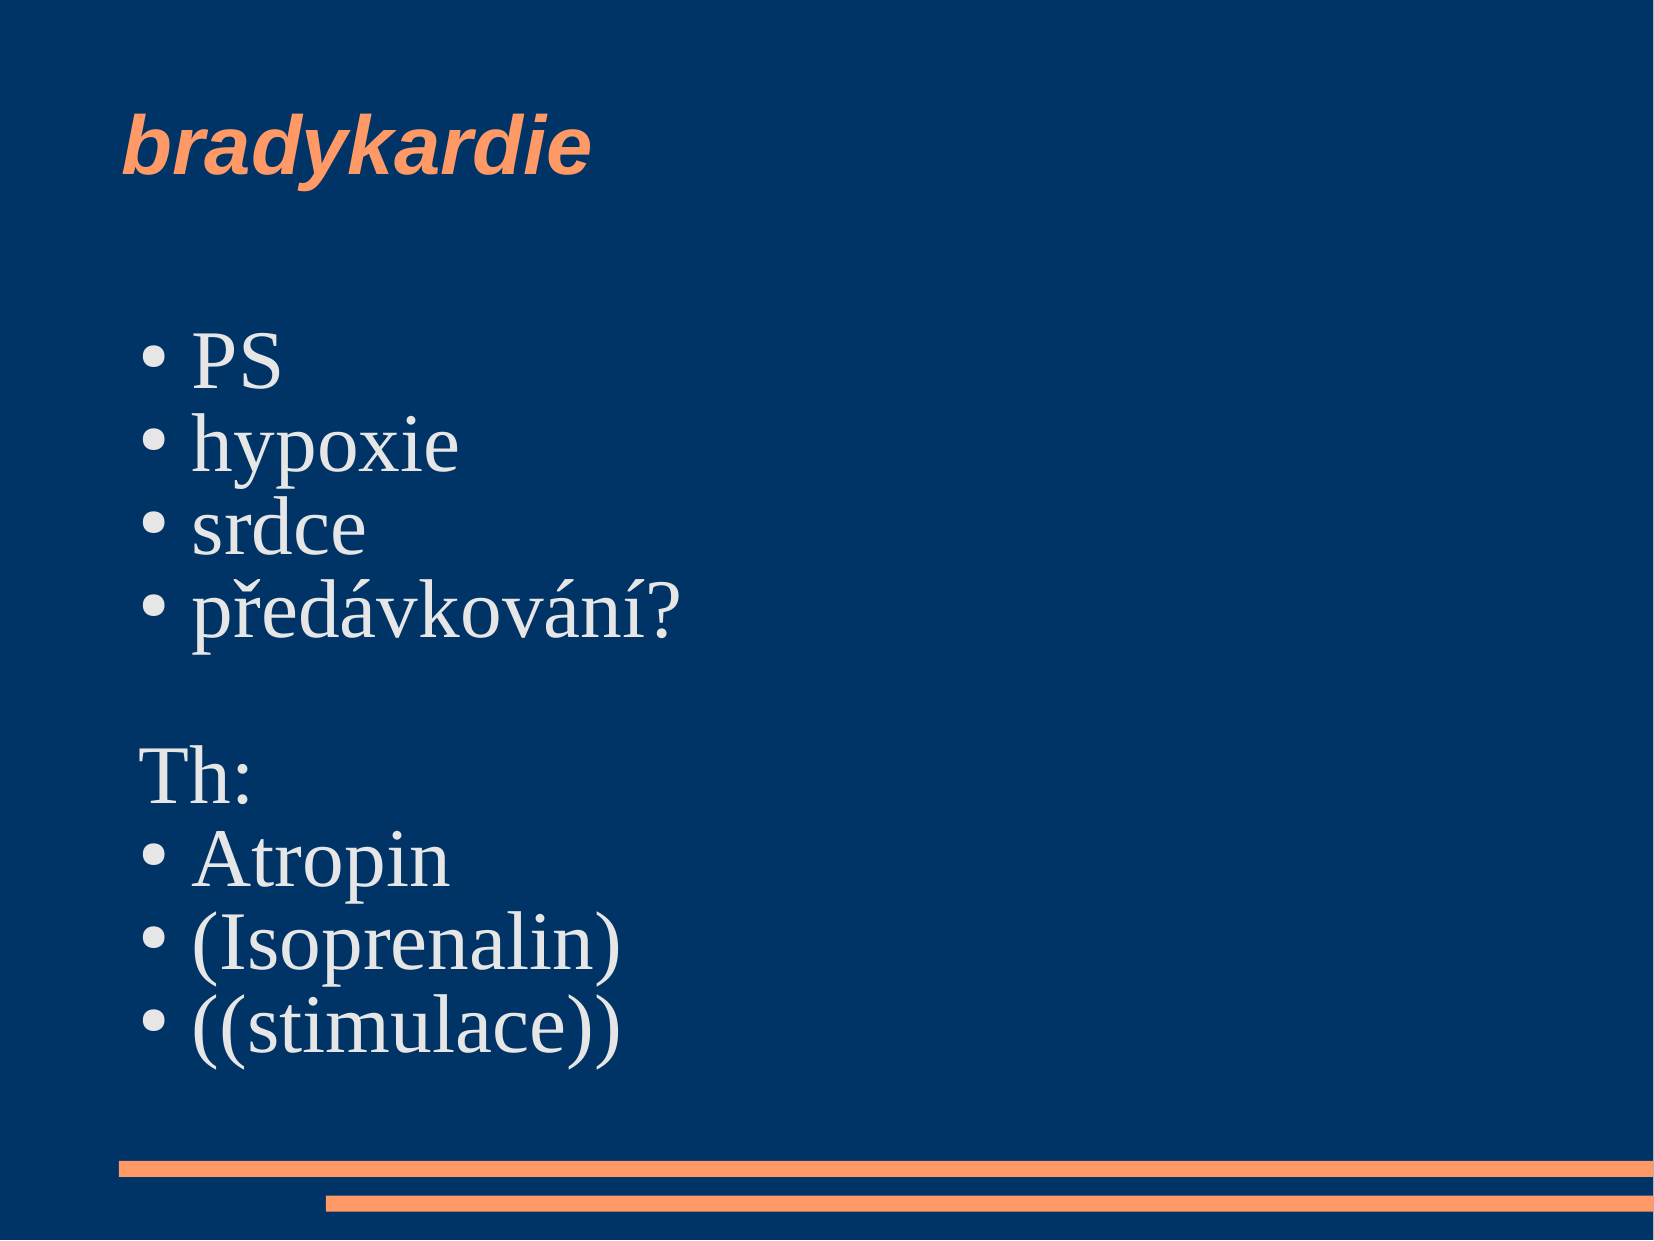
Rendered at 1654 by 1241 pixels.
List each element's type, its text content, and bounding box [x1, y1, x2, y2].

title bradykardie [121, 46, 1534, 254]
list PS hypoxie srdce předávkování? Th: Atropin (Isoprenalin) ((stimulace)) [121, 322, 1561, 1178]
